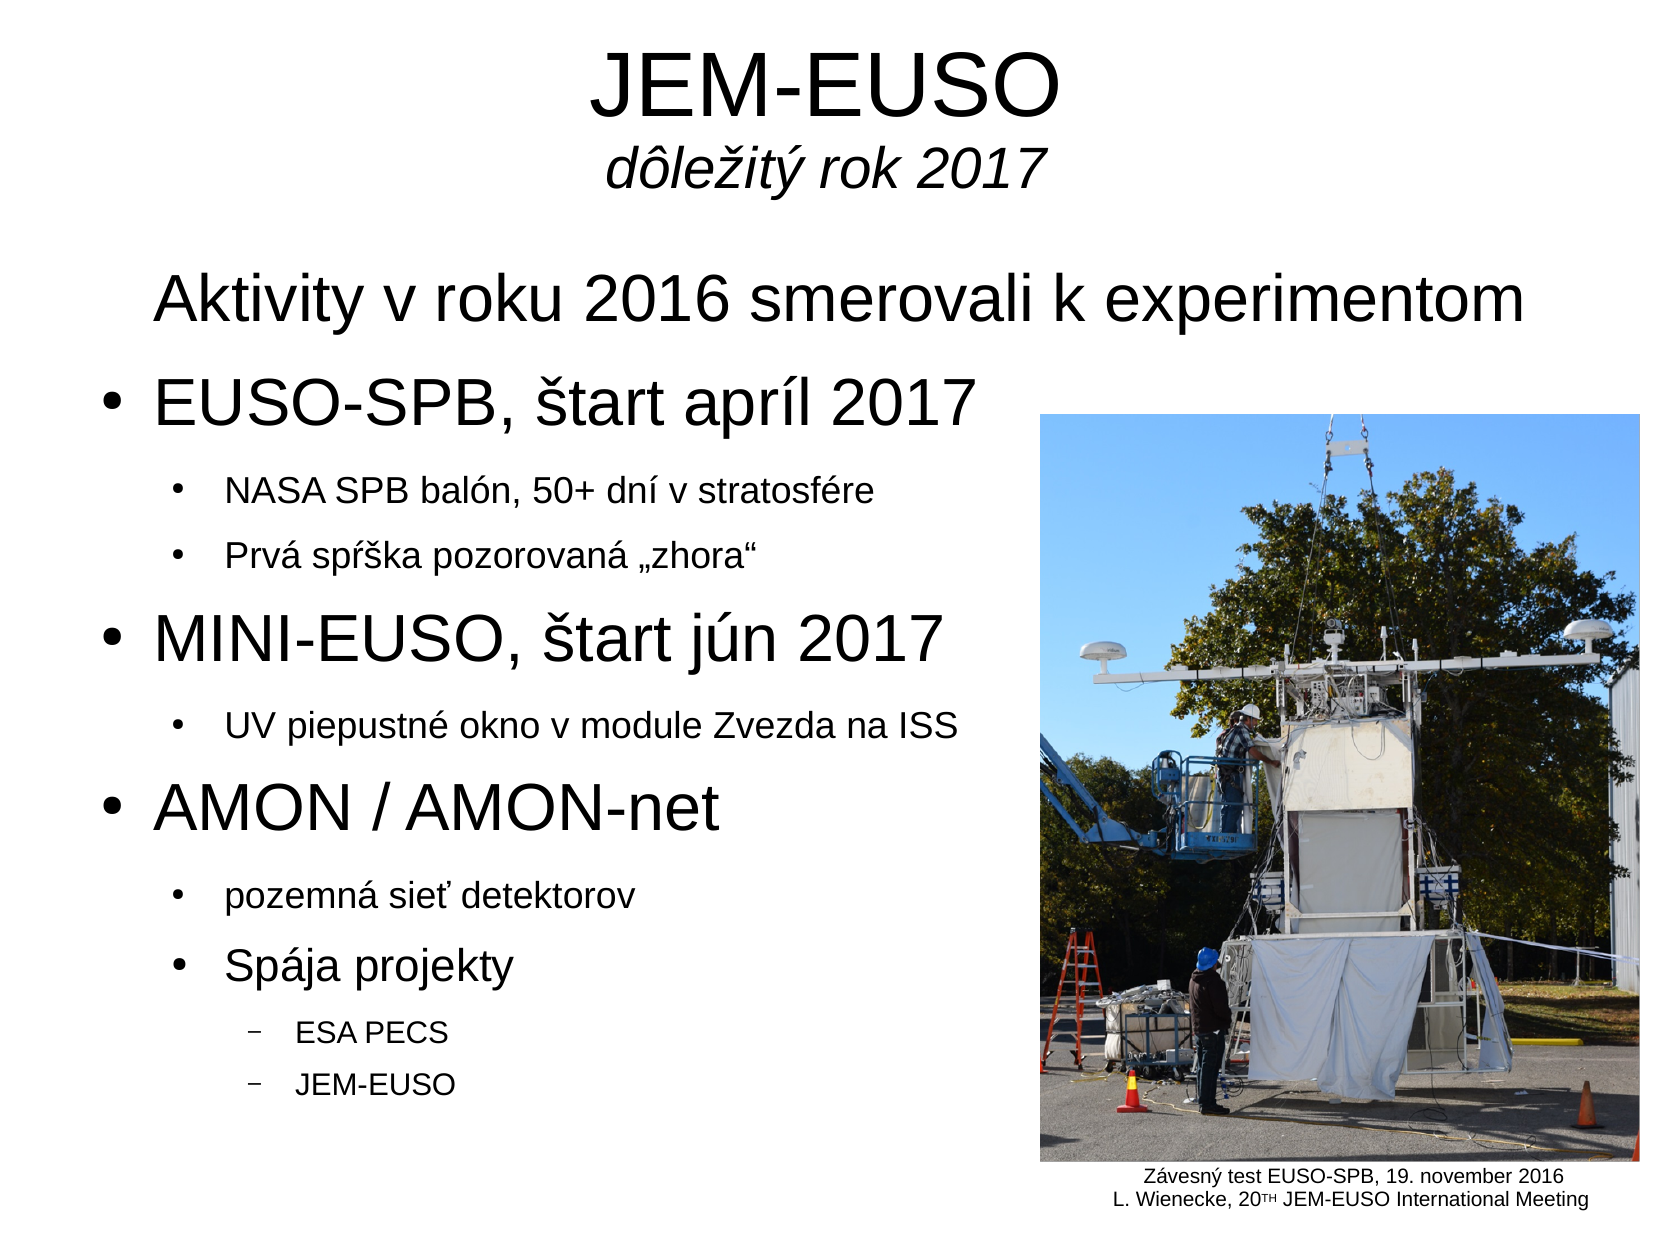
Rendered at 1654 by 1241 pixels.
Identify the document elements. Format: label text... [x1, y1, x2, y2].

list Aktivity v roku 2016 smerovali k experimentom EUSO-SPB, štart apríl 2017 NASA SPB balón, 50+ dní v stratosfére Prvá spŕška pozorovaná „zhora“ MINI-EUSO, štart jún 2017 UV piepustné okno v module Zvezda na ISS AMON / AMON-net pozemná sieť detektorov Spája projekty ESA PECS JEM-EUSO [82, 260, 1571, 1103]
text_box Závesný test EUSO-SPB, 19. november 2016 L. Wienecke, 20TH JEM-EUSO International Meeting [1098, 1157, 1610, 1219]
picture [1039, 413, 1640, 1162]
title JEM-EUSO dôležitý rok 2017 [82, 13, 1571, 222]
